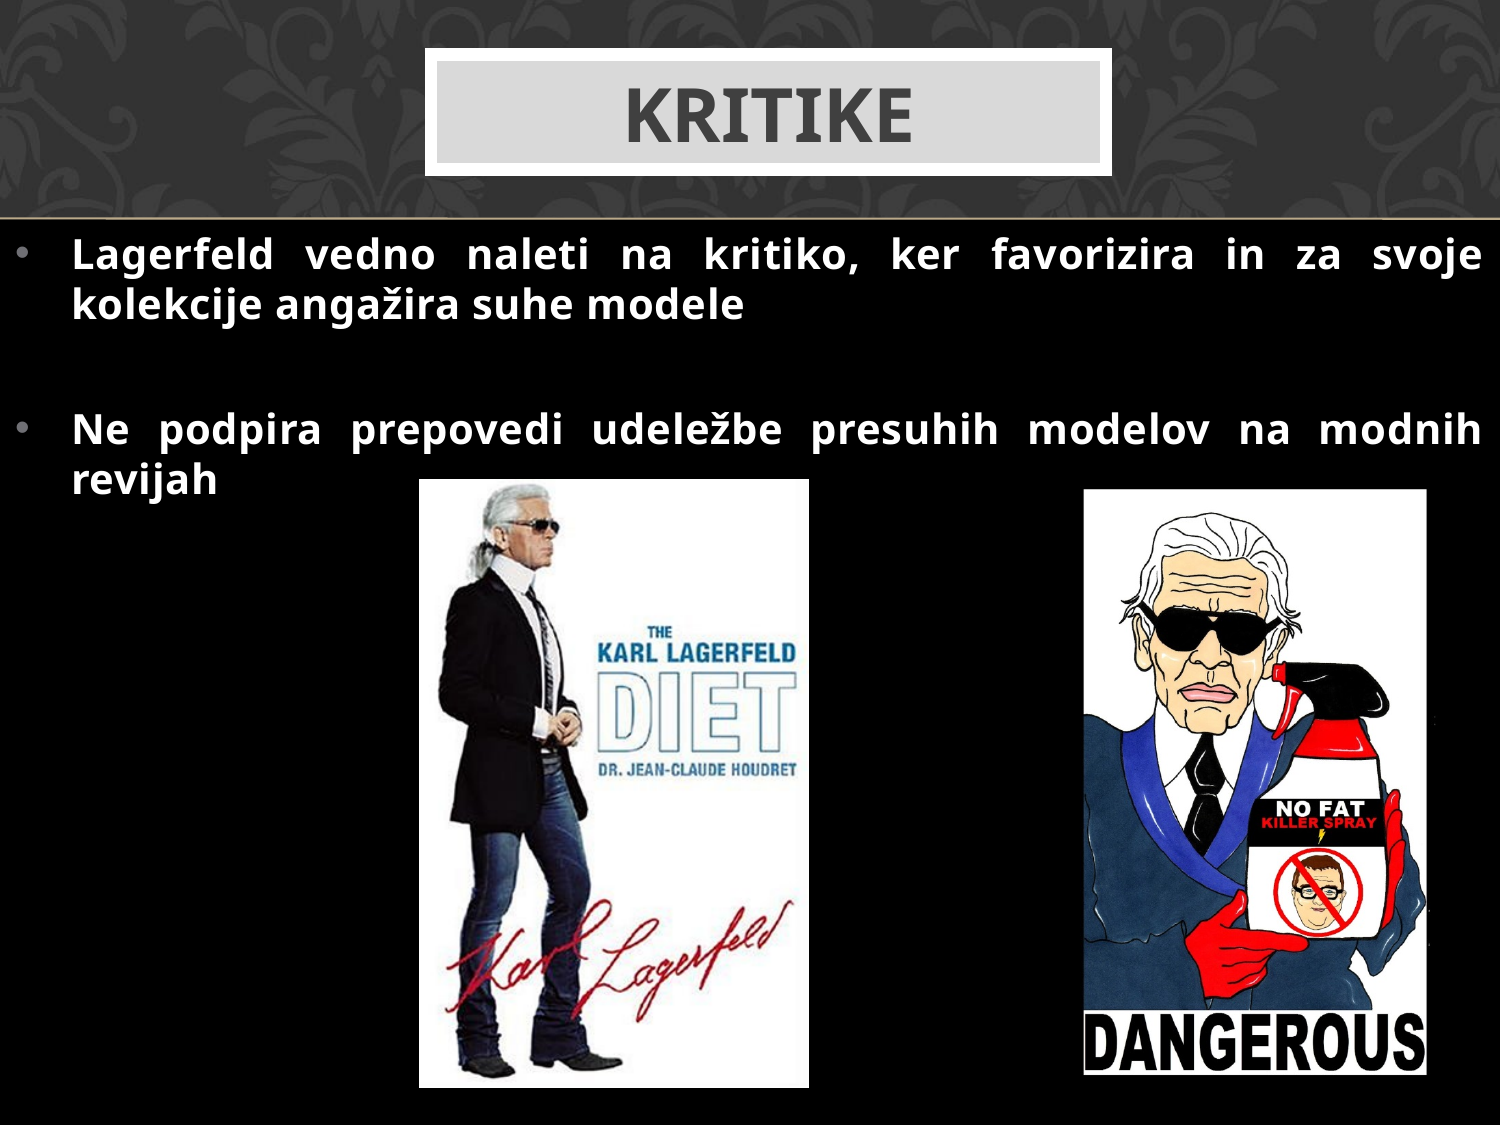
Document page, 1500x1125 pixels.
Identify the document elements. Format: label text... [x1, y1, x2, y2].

picture [419, 479, 809, 1088]
picture [0, 0, 1500, 217]
picture [1069, 479, 1441, 1088]
title KRITIKE [431, 54, 1106, 170]
list Lagerfeld vedno naleti na kritiko, ker favorizira in za svoje kolekcije angažira suhe modele Ne podpira prepovedi udeležbe presuhih modelov na modnih revijah [0, 220, 1500, 1125]
